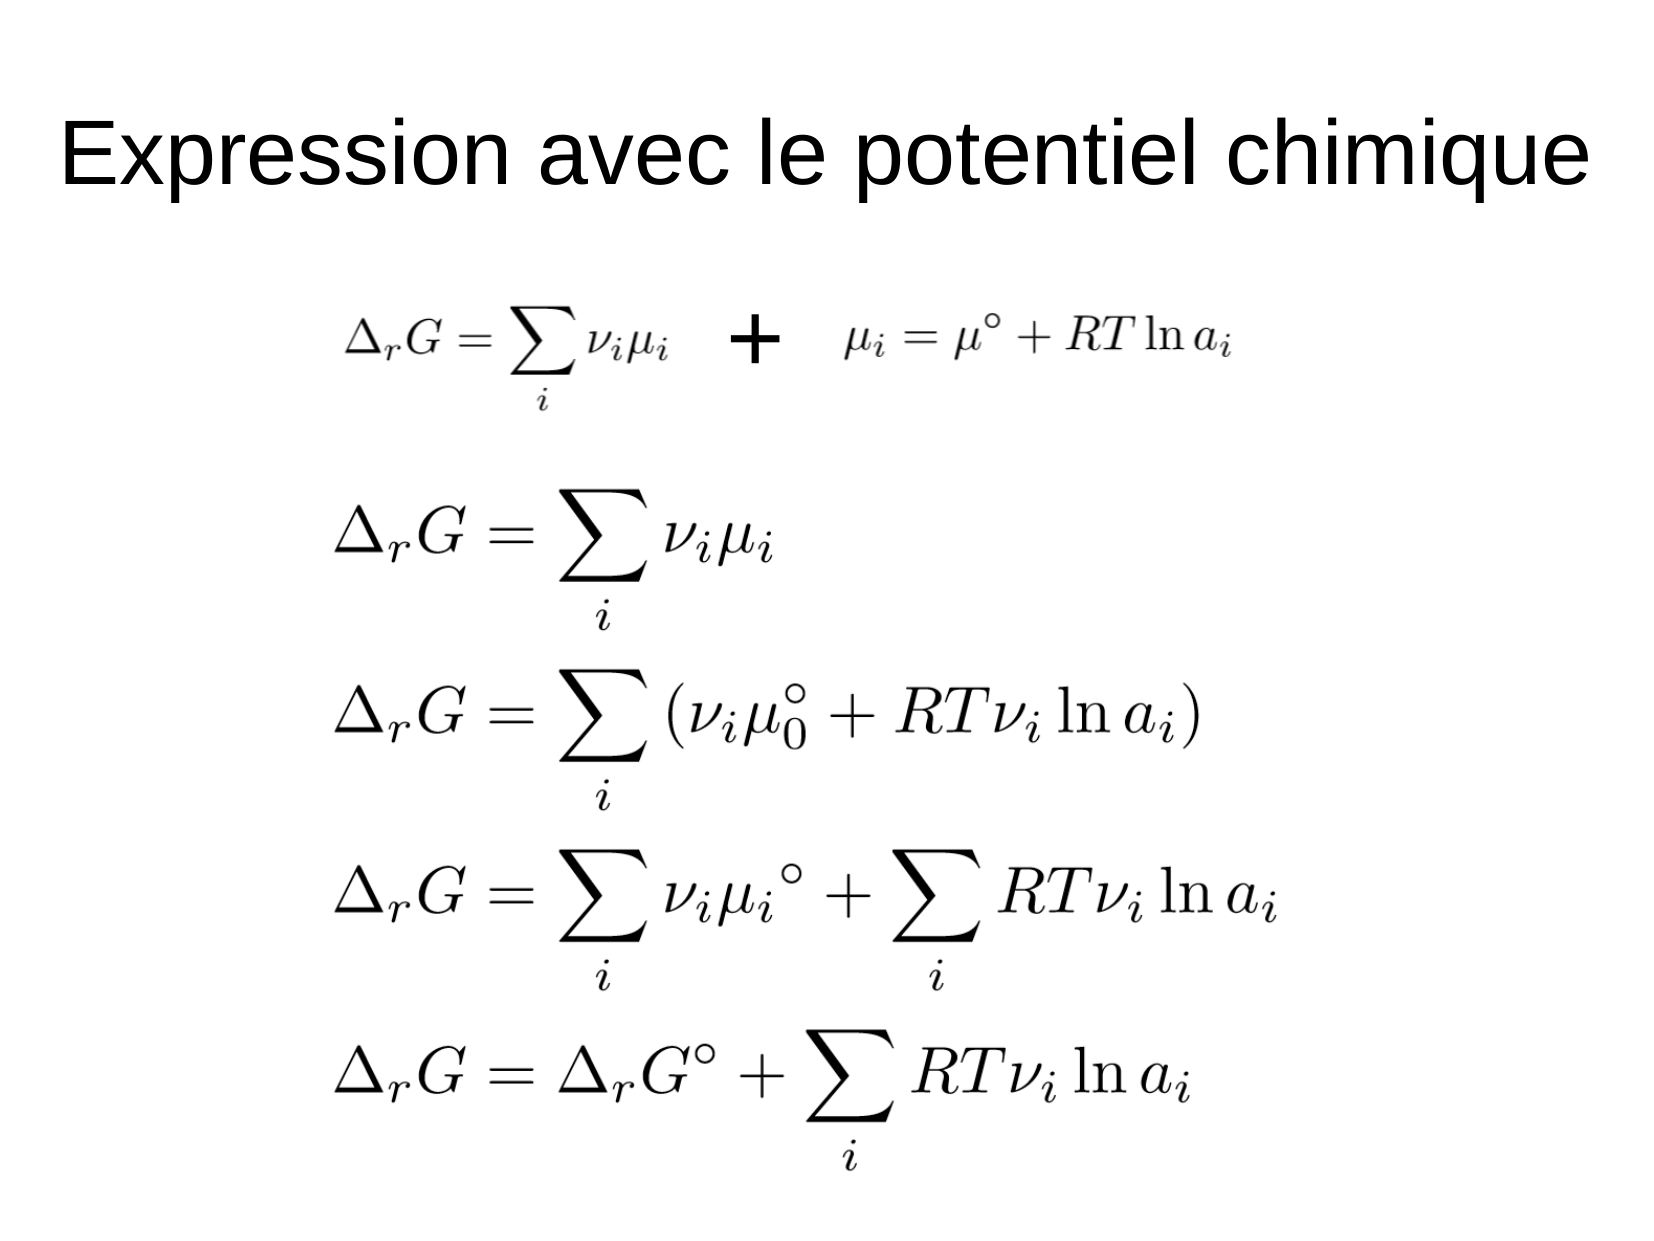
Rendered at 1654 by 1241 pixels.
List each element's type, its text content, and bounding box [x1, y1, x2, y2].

picture [820, 283, 1259, 385]
text_box + [711, 275, 796, 402]
picture [318, 290, 692, 426]
title Expression avec le potentiel chimique [35, 49, 1619, 257]
picture [327, 472, 1281, 1182]
